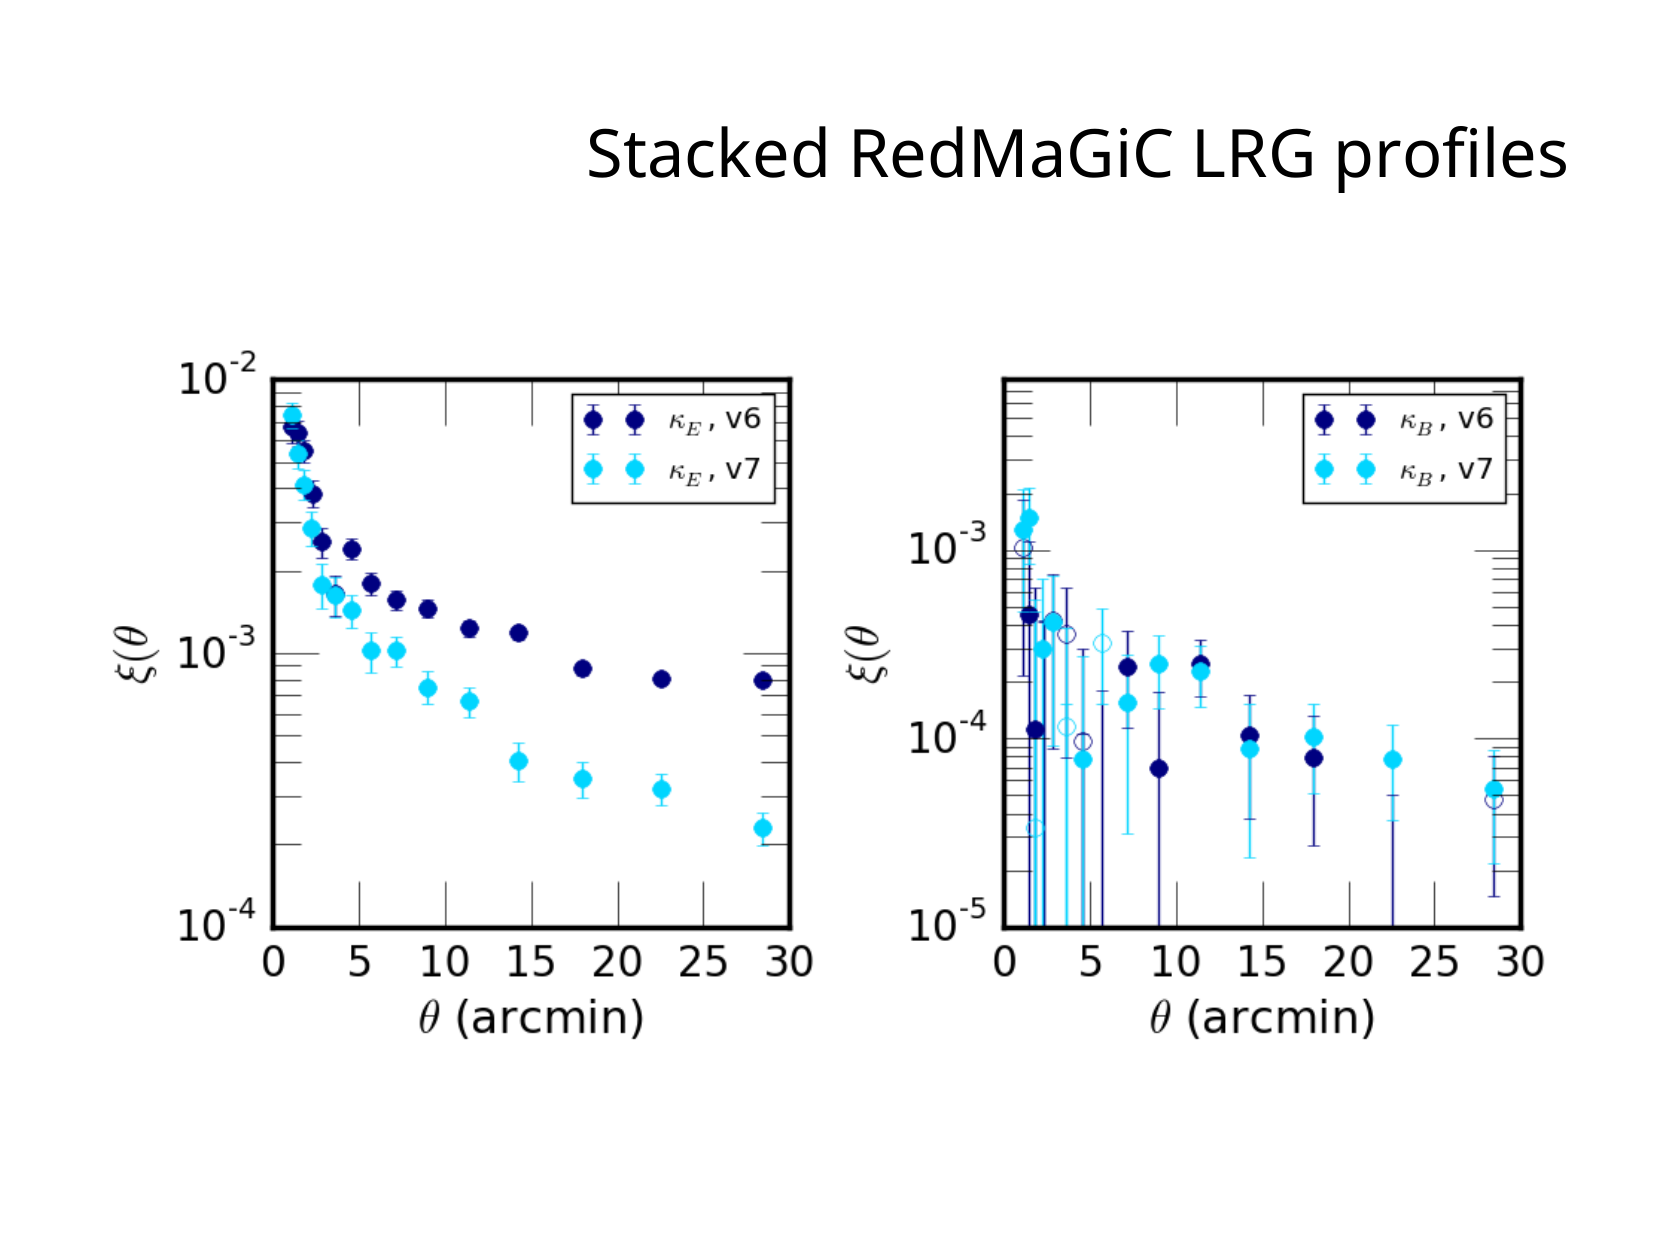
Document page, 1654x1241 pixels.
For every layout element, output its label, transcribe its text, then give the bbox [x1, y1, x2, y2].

picture [82, 327, 1571, 1072]
title Stacked RedMaGiC LRG profiles [82, 49, 1571, 257]
